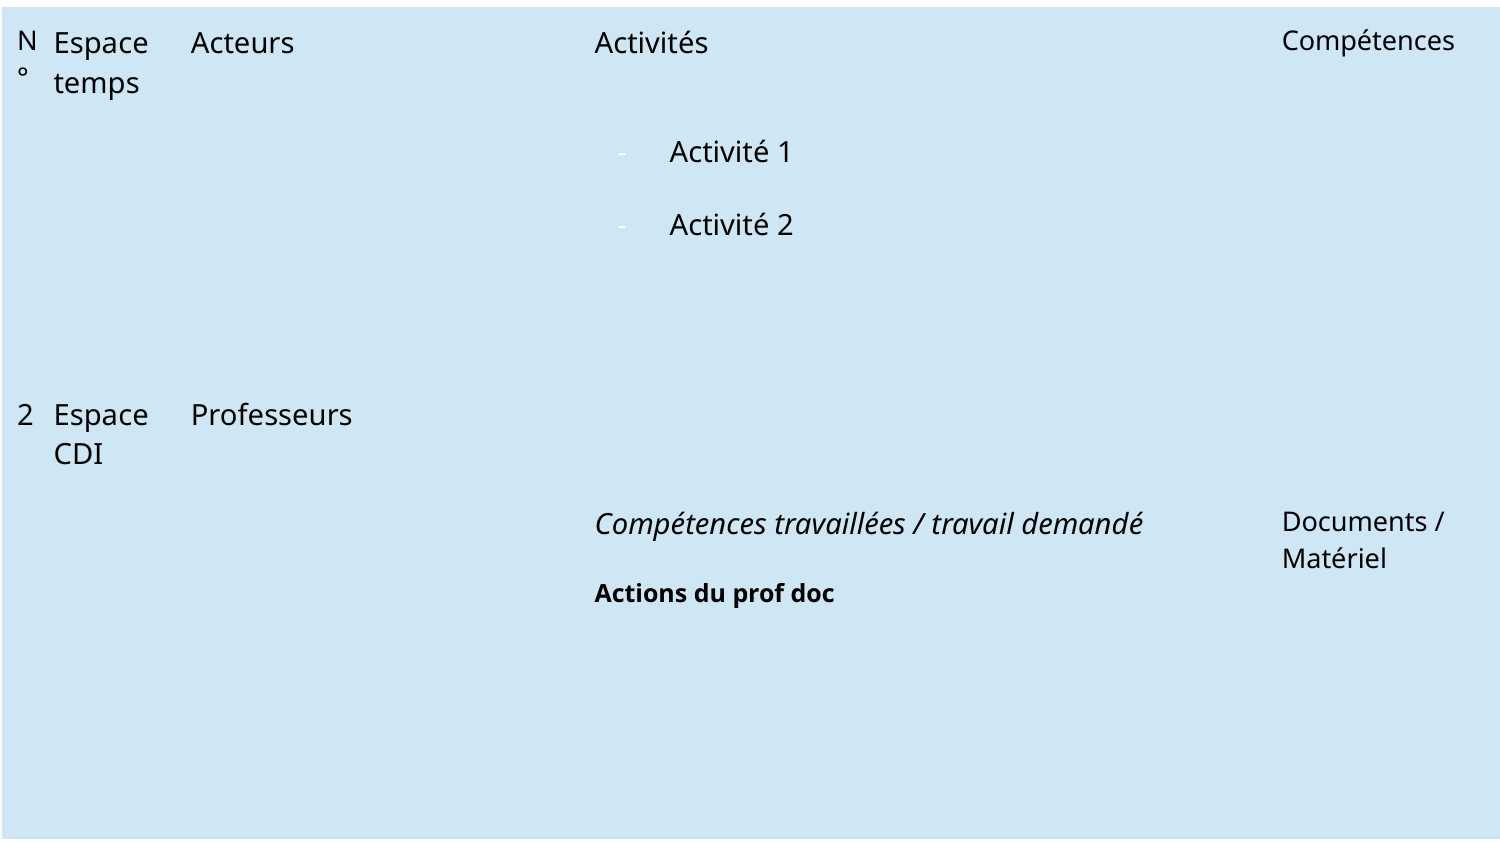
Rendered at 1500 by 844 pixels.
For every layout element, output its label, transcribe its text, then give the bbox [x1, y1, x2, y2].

table_cell Compétences travaillées / travail demandé Actions du prof doc [580, 488, 1267, 839]
table_cell Professeurs [176, 117, 580, 488]
table_header Acteurs [176, 7, 580, 117]
table_cell Espace CDI [39, 117, 176, 488]
table_cell [176, 488, 580, 839]
table_cell [1267, 117, 1500, 488]
table_header Compétences [1267, 7, 1500, 117]
table_header Activités [580, 7, 1267, 117]
table_cell Documents / Matériel [1267, 488, 1500, 839]
table_cell 2 [2, 117, 39, 488]
table_cell [2, 488, 39, 839]
table_header Espace temps [39, 7, 176, 117]
table_header N° [2, 7, 39, 117]
table_cell Activité 1 Activité 2 [580, 117, 1267, 488]
table_cell [39, 488, 176, 839]
